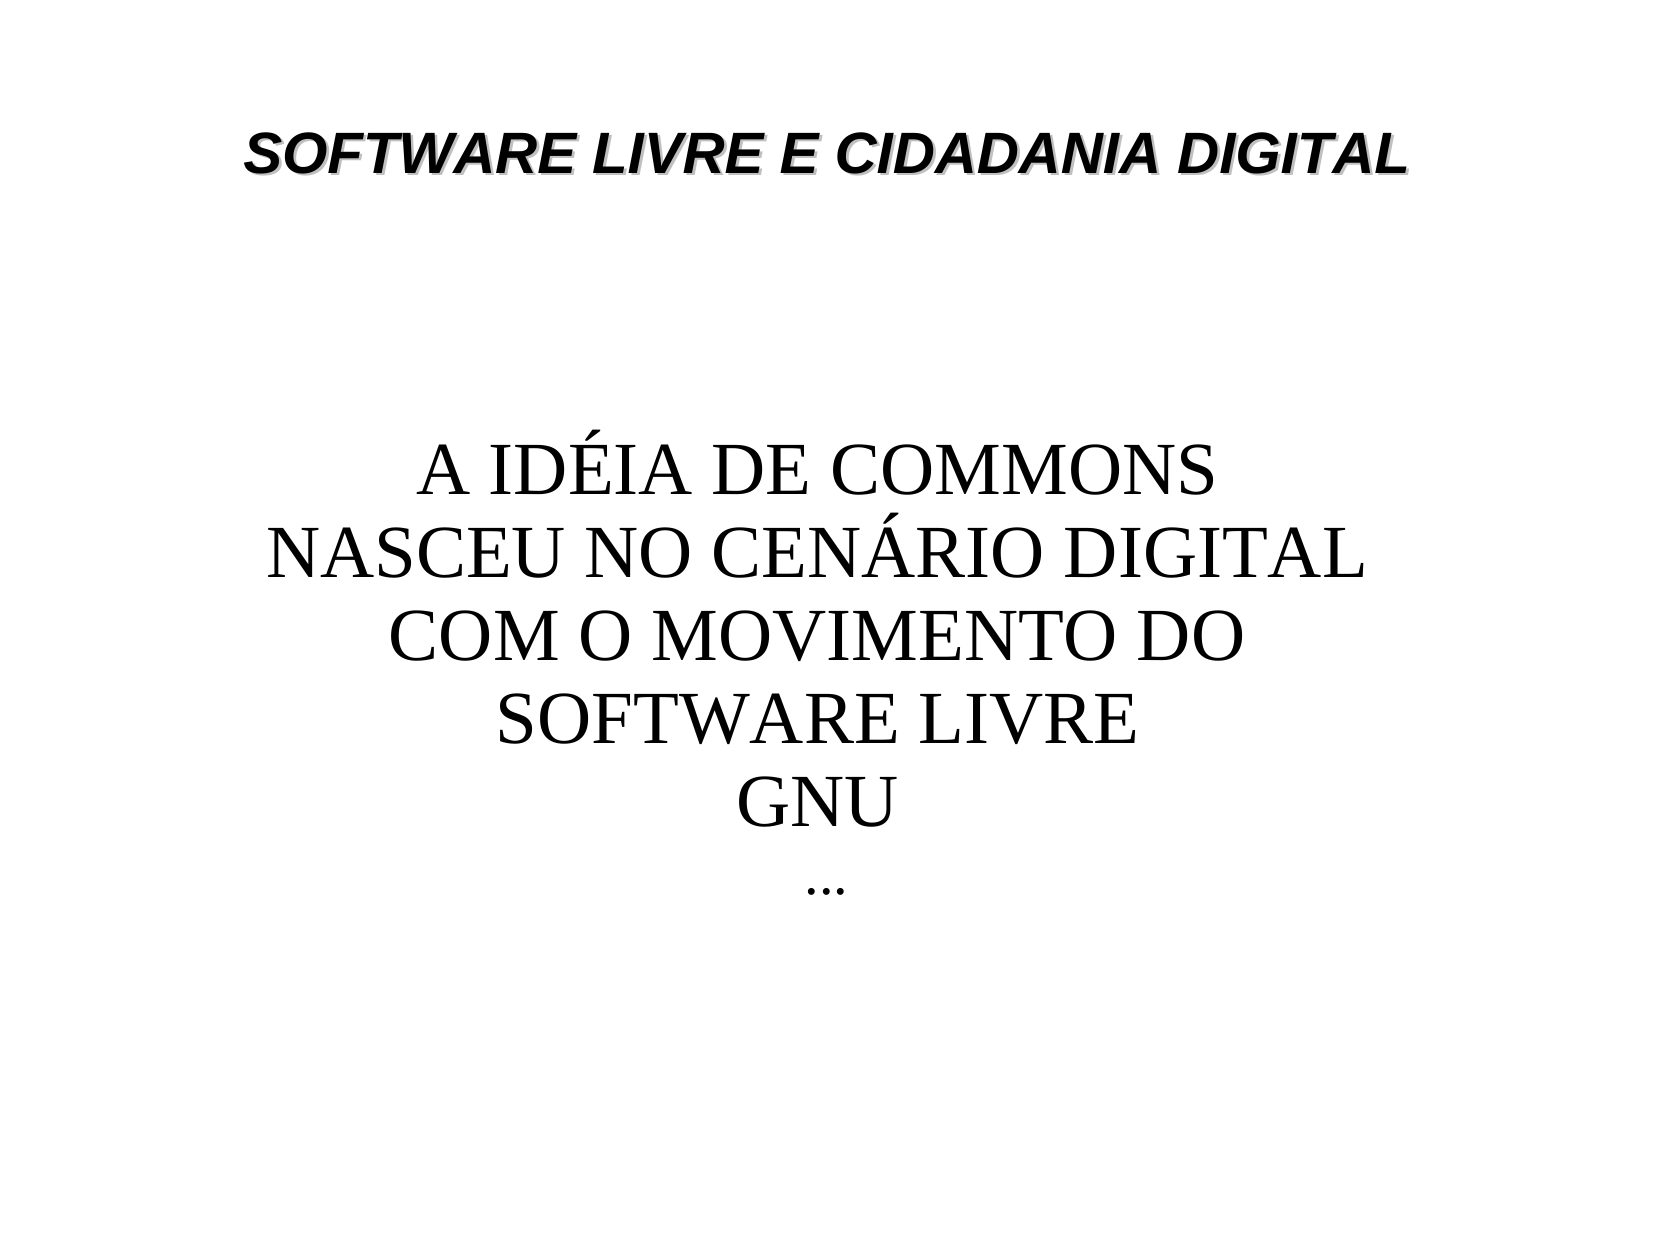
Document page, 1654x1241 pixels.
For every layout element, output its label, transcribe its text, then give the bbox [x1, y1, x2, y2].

title SOFTWARE LIVRE E CIDADANIA DIGITAL [82, 49, 1571, 257]
subtitle A IDÉIA DE COMMONS NASCEU NO CENÁRIO DIGITAL COM O MOVIMENTO DO SOFTWARE LIVRE GNU ... [82, 297, 1571, 1102]
